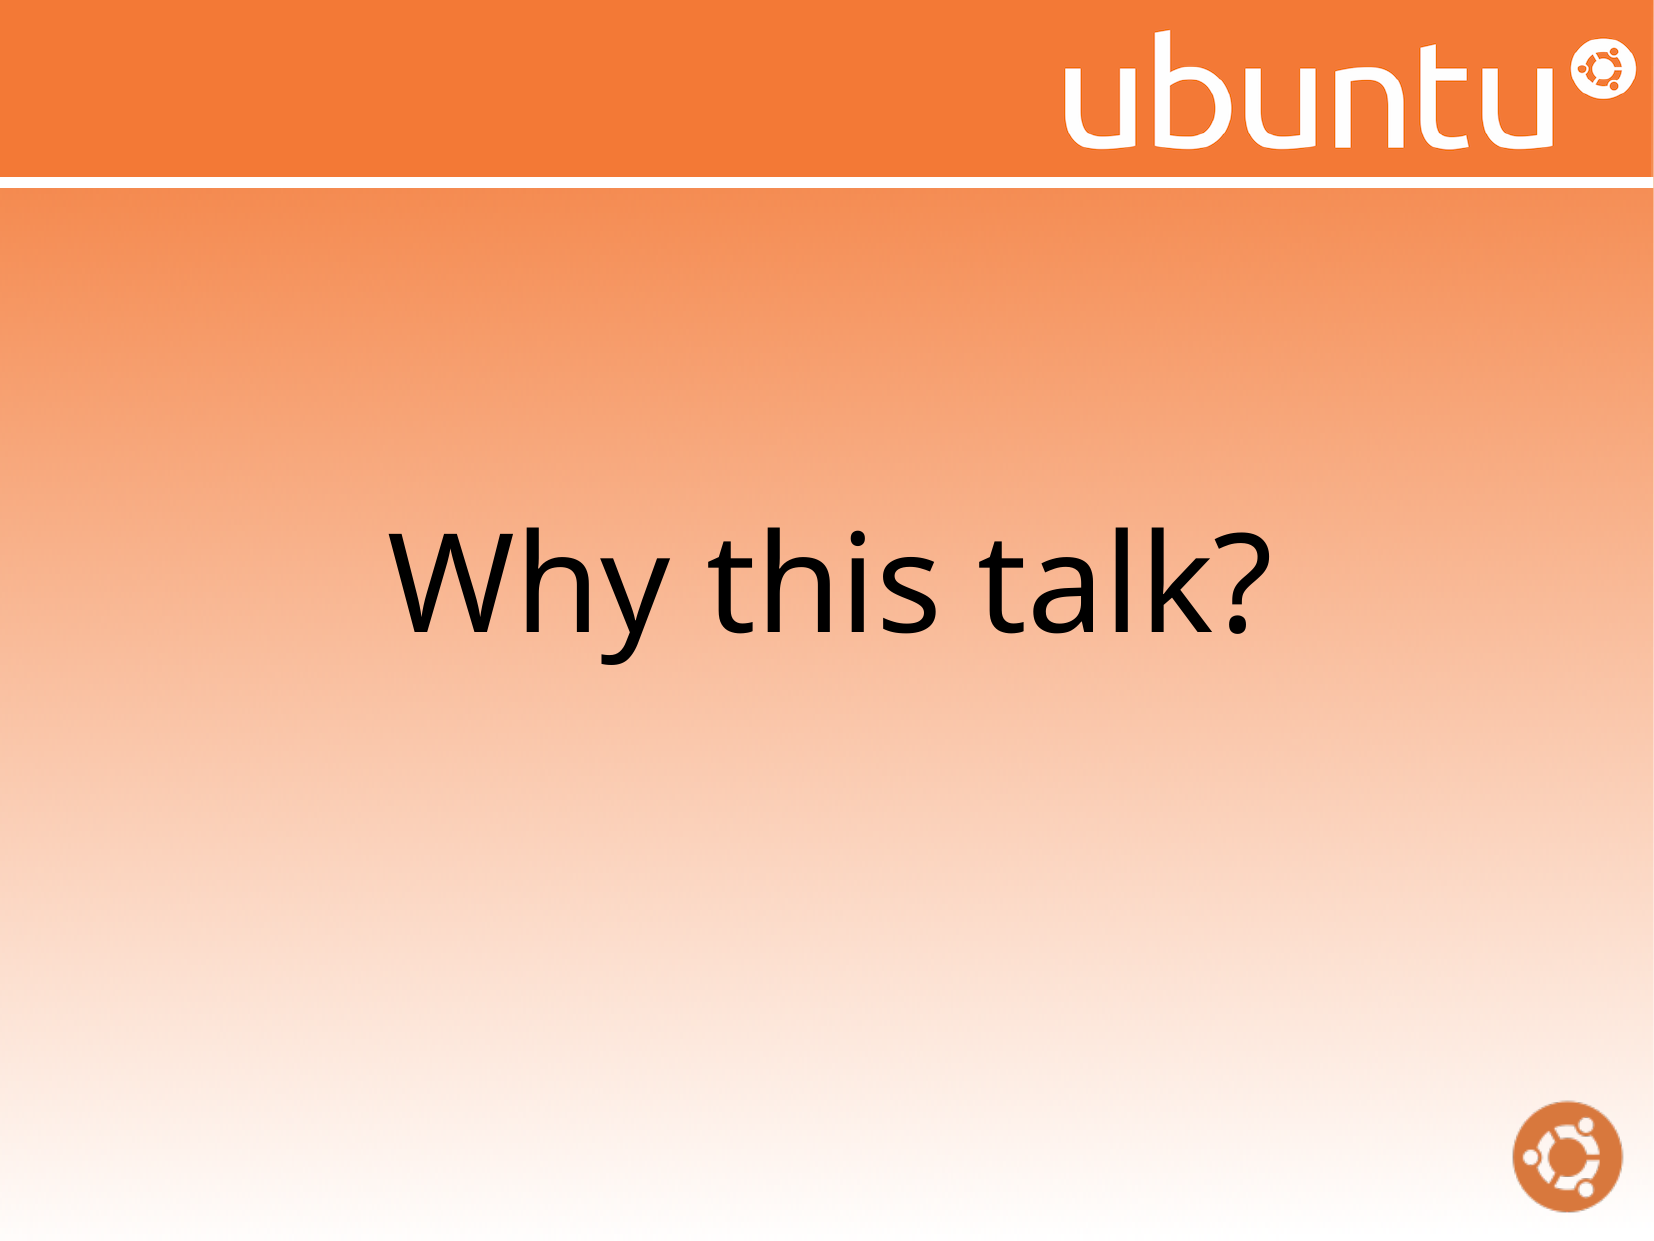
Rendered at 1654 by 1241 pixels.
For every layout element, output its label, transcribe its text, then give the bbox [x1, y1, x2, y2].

picture [0, 0, 1654, 1241]
title Why this talk? [86, 475, 1576, 683]
